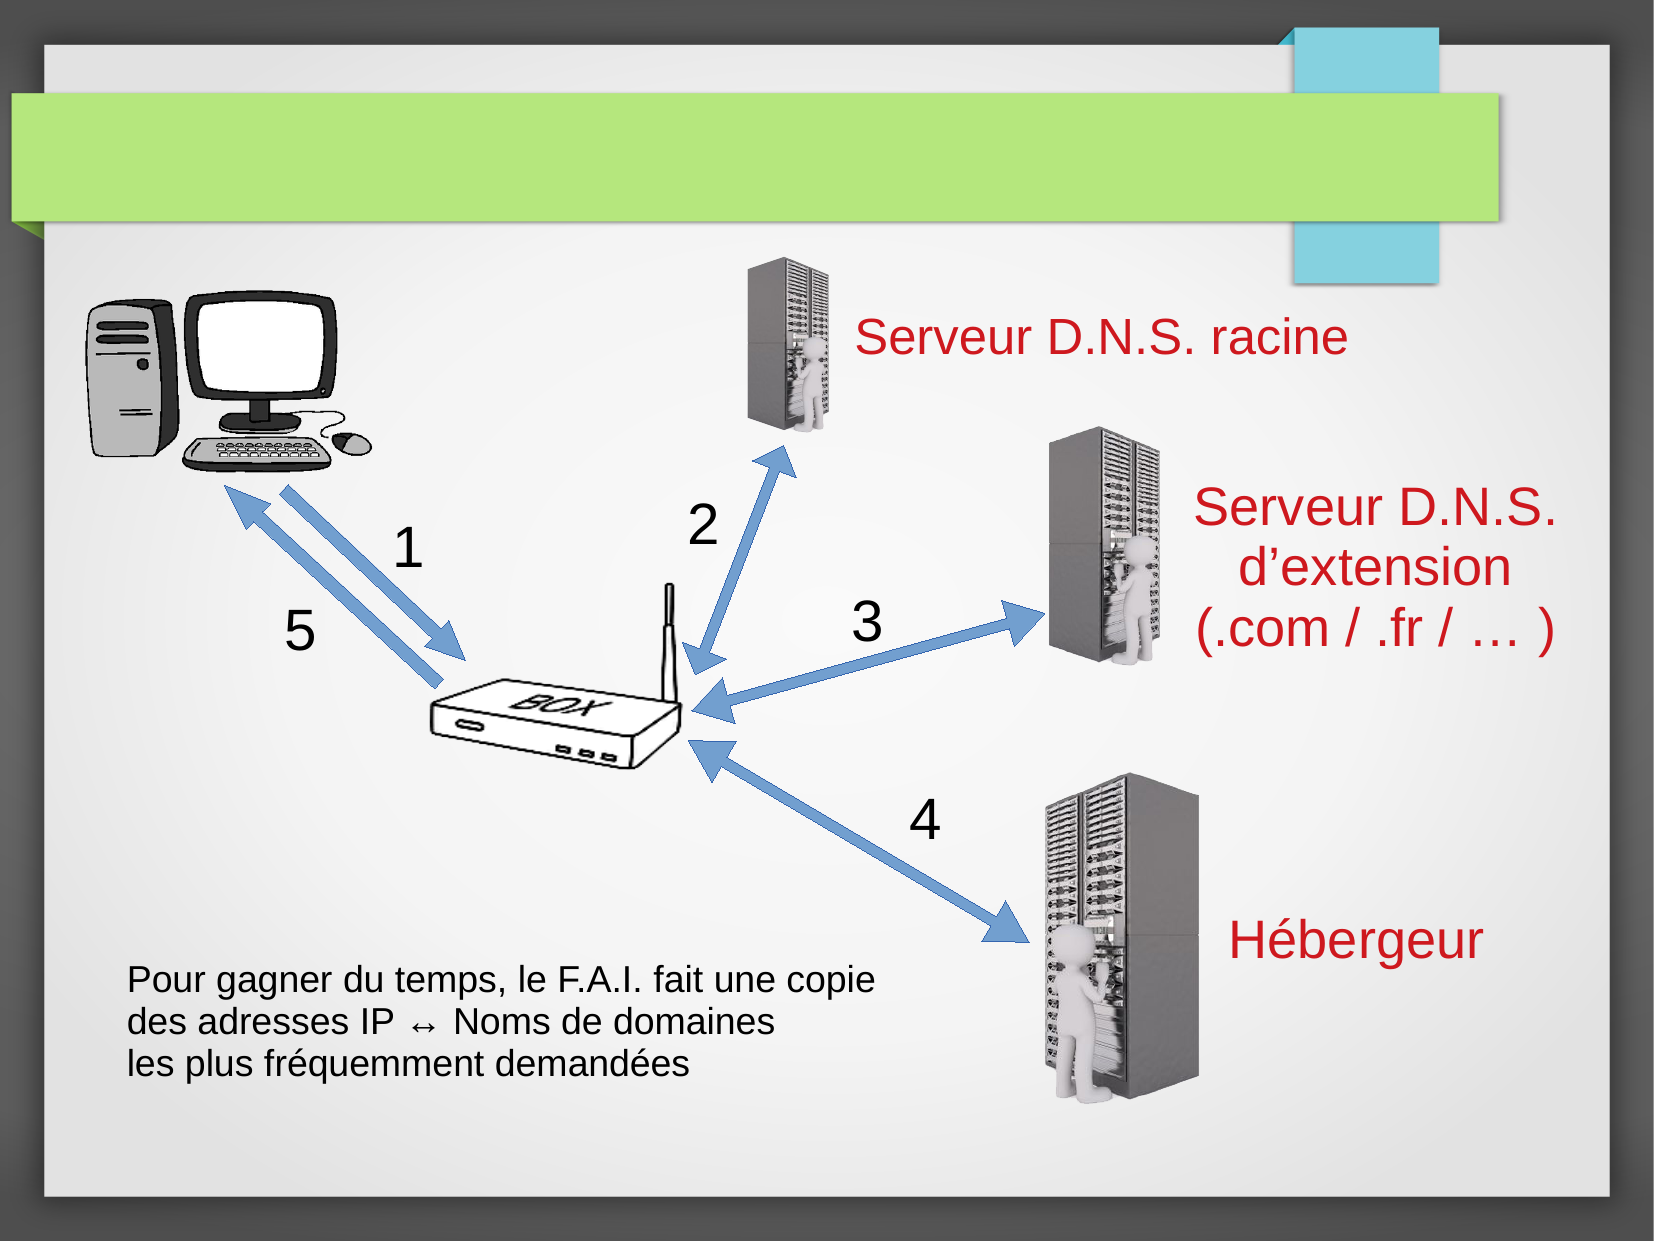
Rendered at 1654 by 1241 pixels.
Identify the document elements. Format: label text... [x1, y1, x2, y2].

list Serveur D.N.S. racine [773, 301, 1365, 373]
text_box [691, 662, 889, 724]
text_box 5 [269, 590, 343, 671]
text_box 4 [895, 779, 969, 860]
text_box Pour gagner du temps, le F.A.I. fait une copie des adresses IP ↔ Noms de domaines les plus fréquemment demandées [112, 950, 892, 1092]
text_box [747, 445, 797, 556]
text_box [910, 600, 1045, 657]
text_box 1 [377, 507, 452, 588]
picture [0, 0, 1654, 1241]
text_box [688, 740, 1030, 943]
text_box 3 [836, 581, 910, 662]
text_box 2 [673, 484, 747, 565]
text_box [379, 588, 466, 661]
list Serveur D.N.S. d’extension (.com / .fr / … ) [1122, 472, 1560, 662]
text_box [224, 485, 444, 689]
list Hébergeur [1157, 909, 1501, 981]
text_box [682, 565, 744, 675]
text_box [279, 484, 377, 587]
